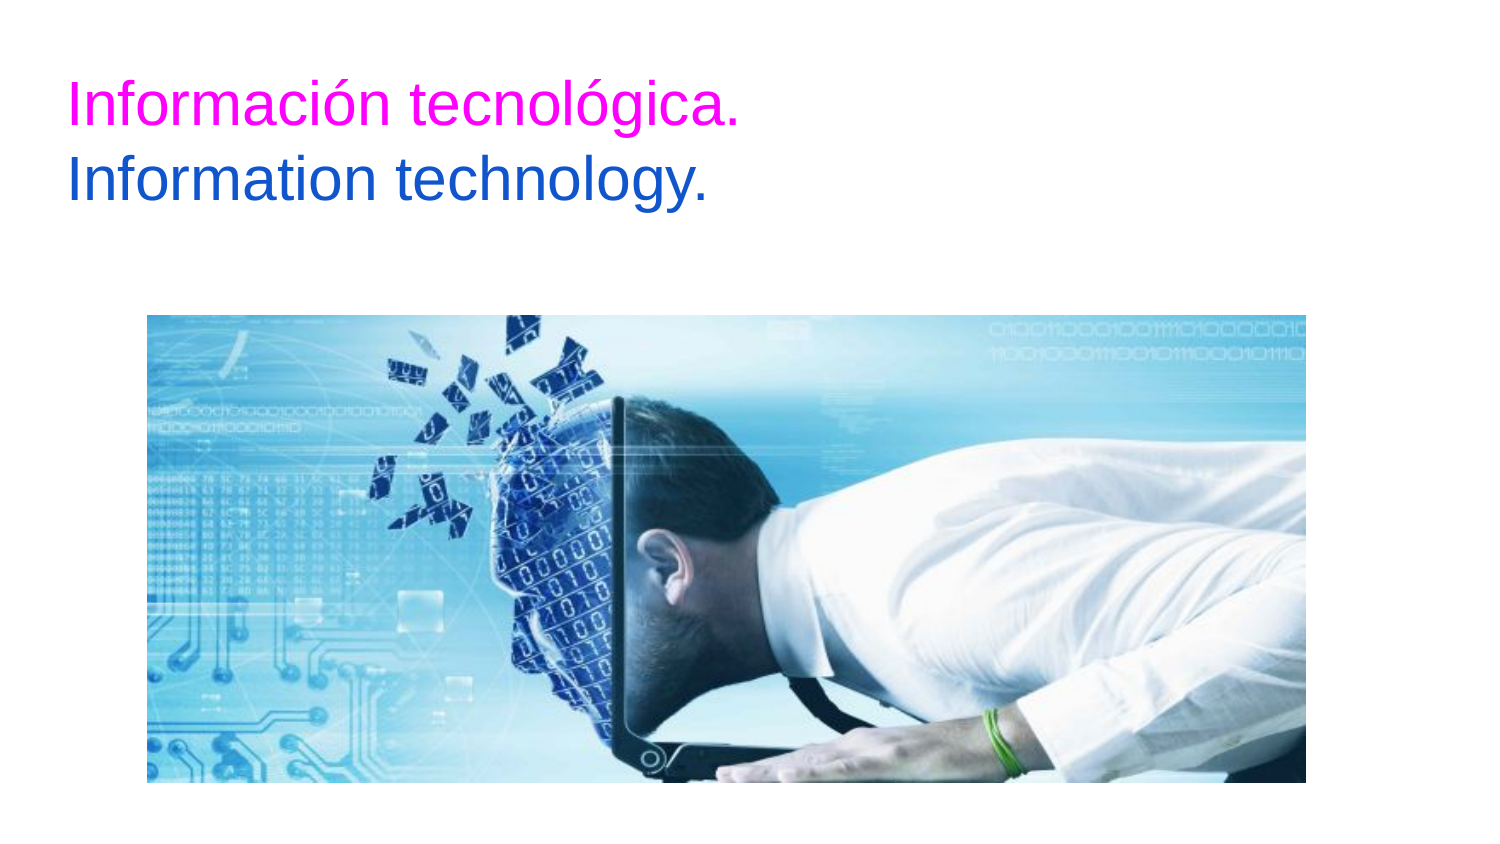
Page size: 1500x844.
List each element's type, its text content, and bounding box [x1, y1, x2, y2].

picture [147, 315, 1306, 783]
title Información tecnológica. Information technology. [51, 48, 1449, 280]
